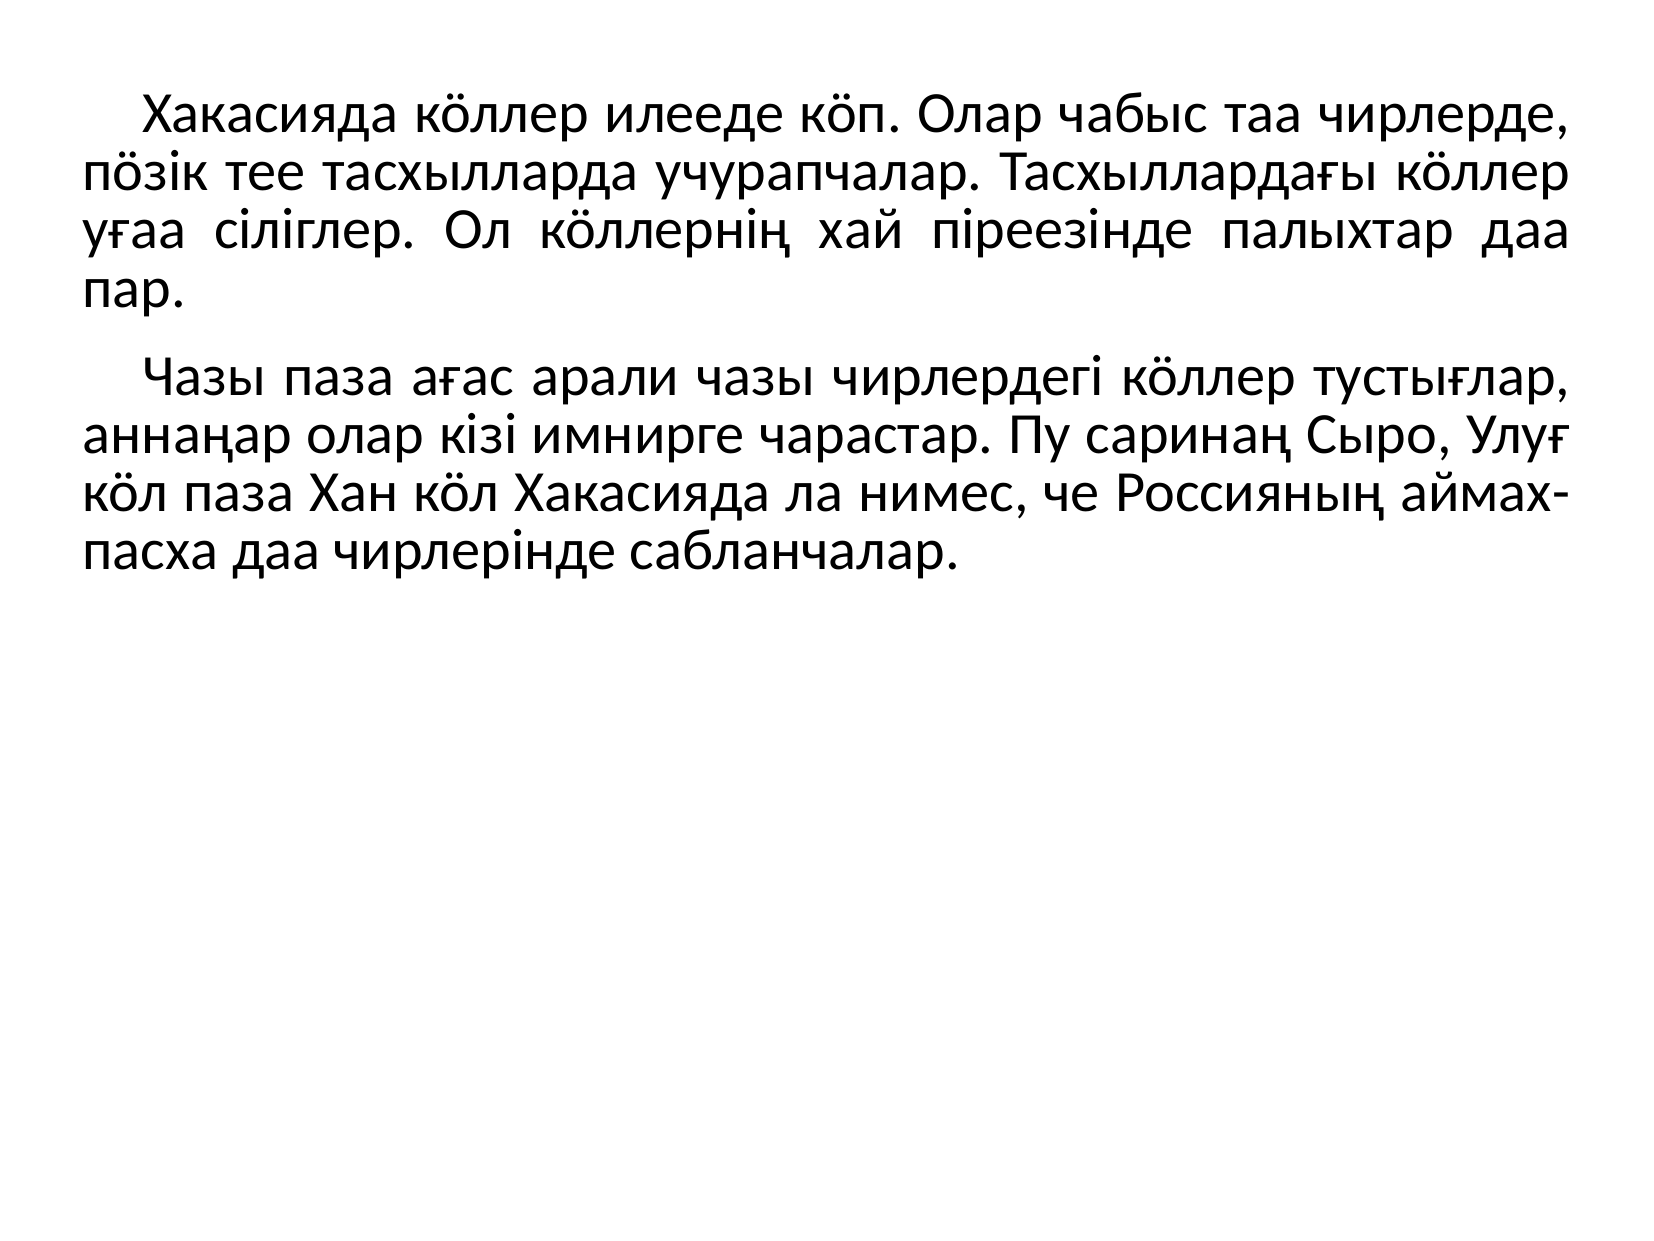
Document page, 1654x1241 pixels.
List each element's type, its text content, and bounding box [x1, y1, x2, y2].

list Хакасияда кӧллер илееде кӧп. Олар чабыс таа чирлерде, пӧзік тее тасхылларда учурапчалар. Тасхыллардағы кӧллер уғаа сіліглер. Ол кӧллернің хай піреезінде палыхтар даа пар. Чазы паза ағас арали чазы чирлердегі кӧллер тустығлар, аннаңар олар кізі имнирге чарастар. Пу саринаң Сыро, Улуғ кӧл паза Хан кӧл Хакасияда ла нимес, че Россияның аймах-пасха даа чирлерінде сабланчалар. [82, 88, 1571, 1109]
